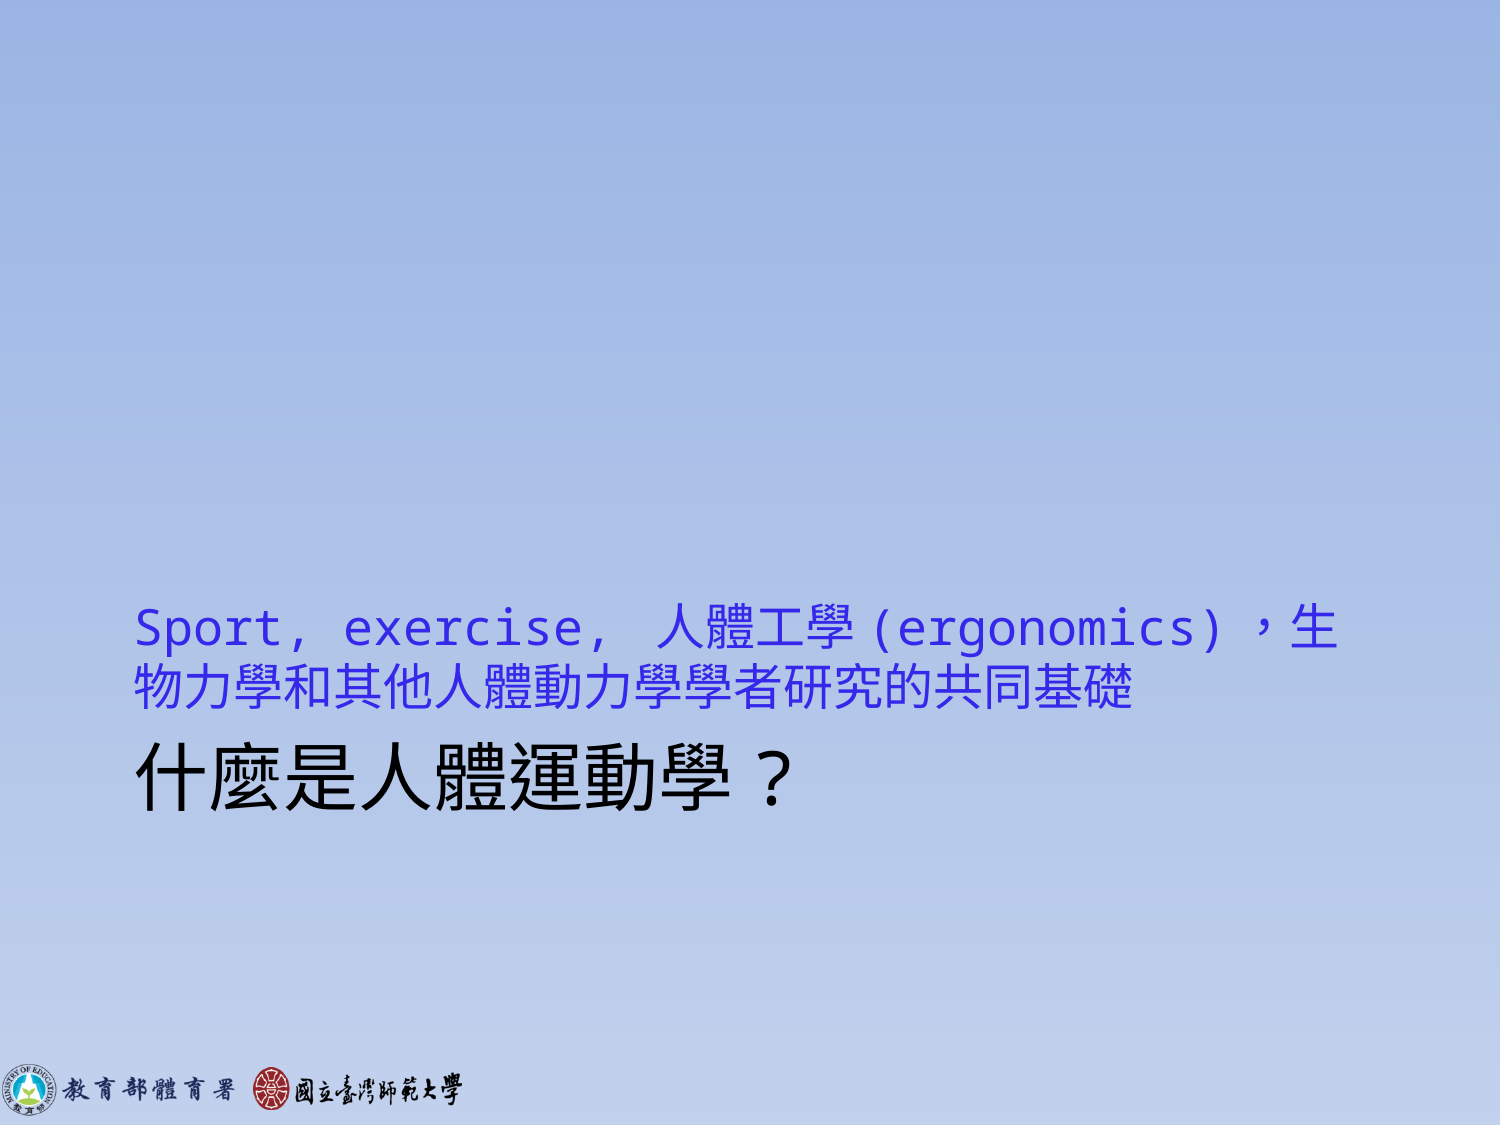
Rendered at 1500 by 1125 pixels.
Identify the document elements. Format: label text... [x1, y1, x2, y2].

list Sport, exercise, 人體工學(ergonomics)，生物力學和其他人體動力學學者研究的共同基礎 [308, 476, 1394, 723]
title 什麼是人體運動學? [118, 722, 1394, 947]
